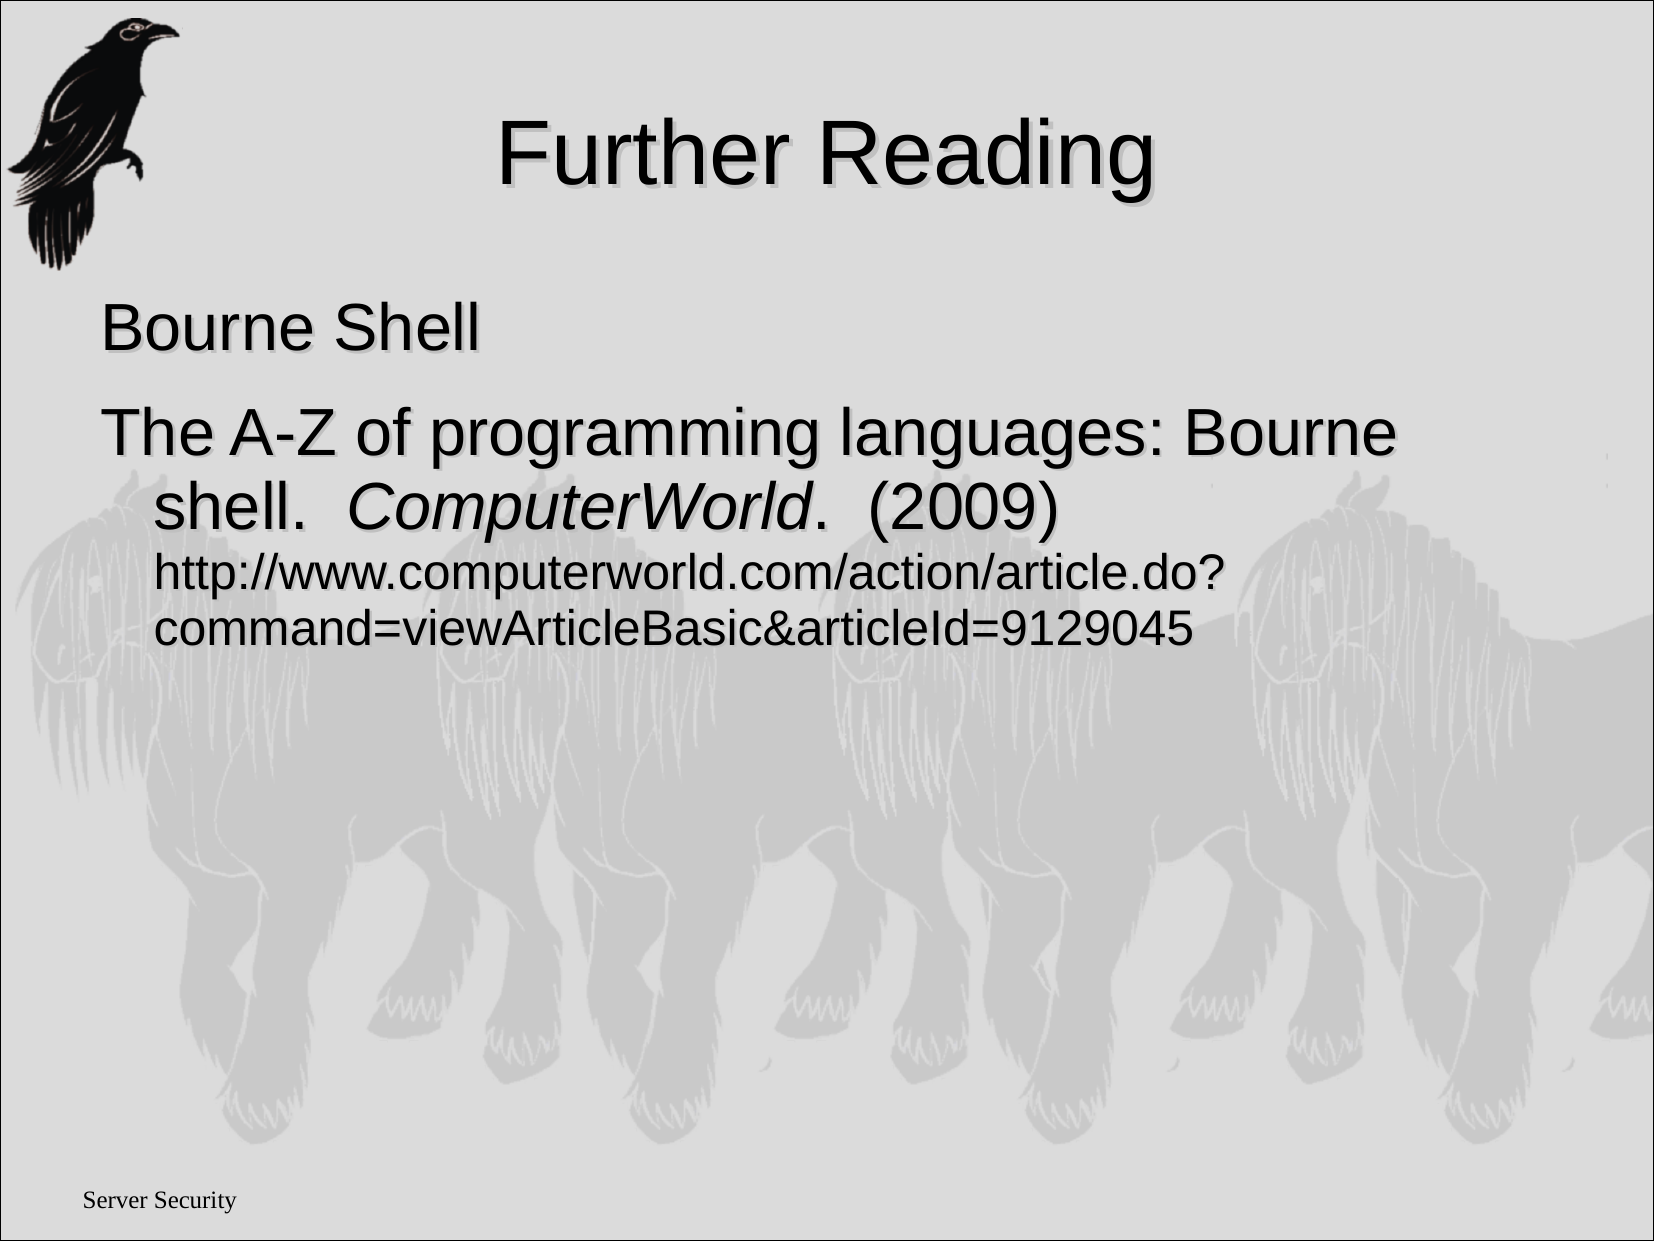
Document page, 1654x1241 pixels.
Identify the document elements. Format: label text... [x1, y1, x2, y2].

list Bourne Shell The A-Z of programming languages: Bourne shell. ComputerWorld. (2009) http://www.computerworld.com/action/article.do?command=viewArticleBasic&articleId=9129045 [82, 290, 1571, 1109]
picture [5, 18, 183, 271]
title Further Reading [82, 49, 1571, 257]
